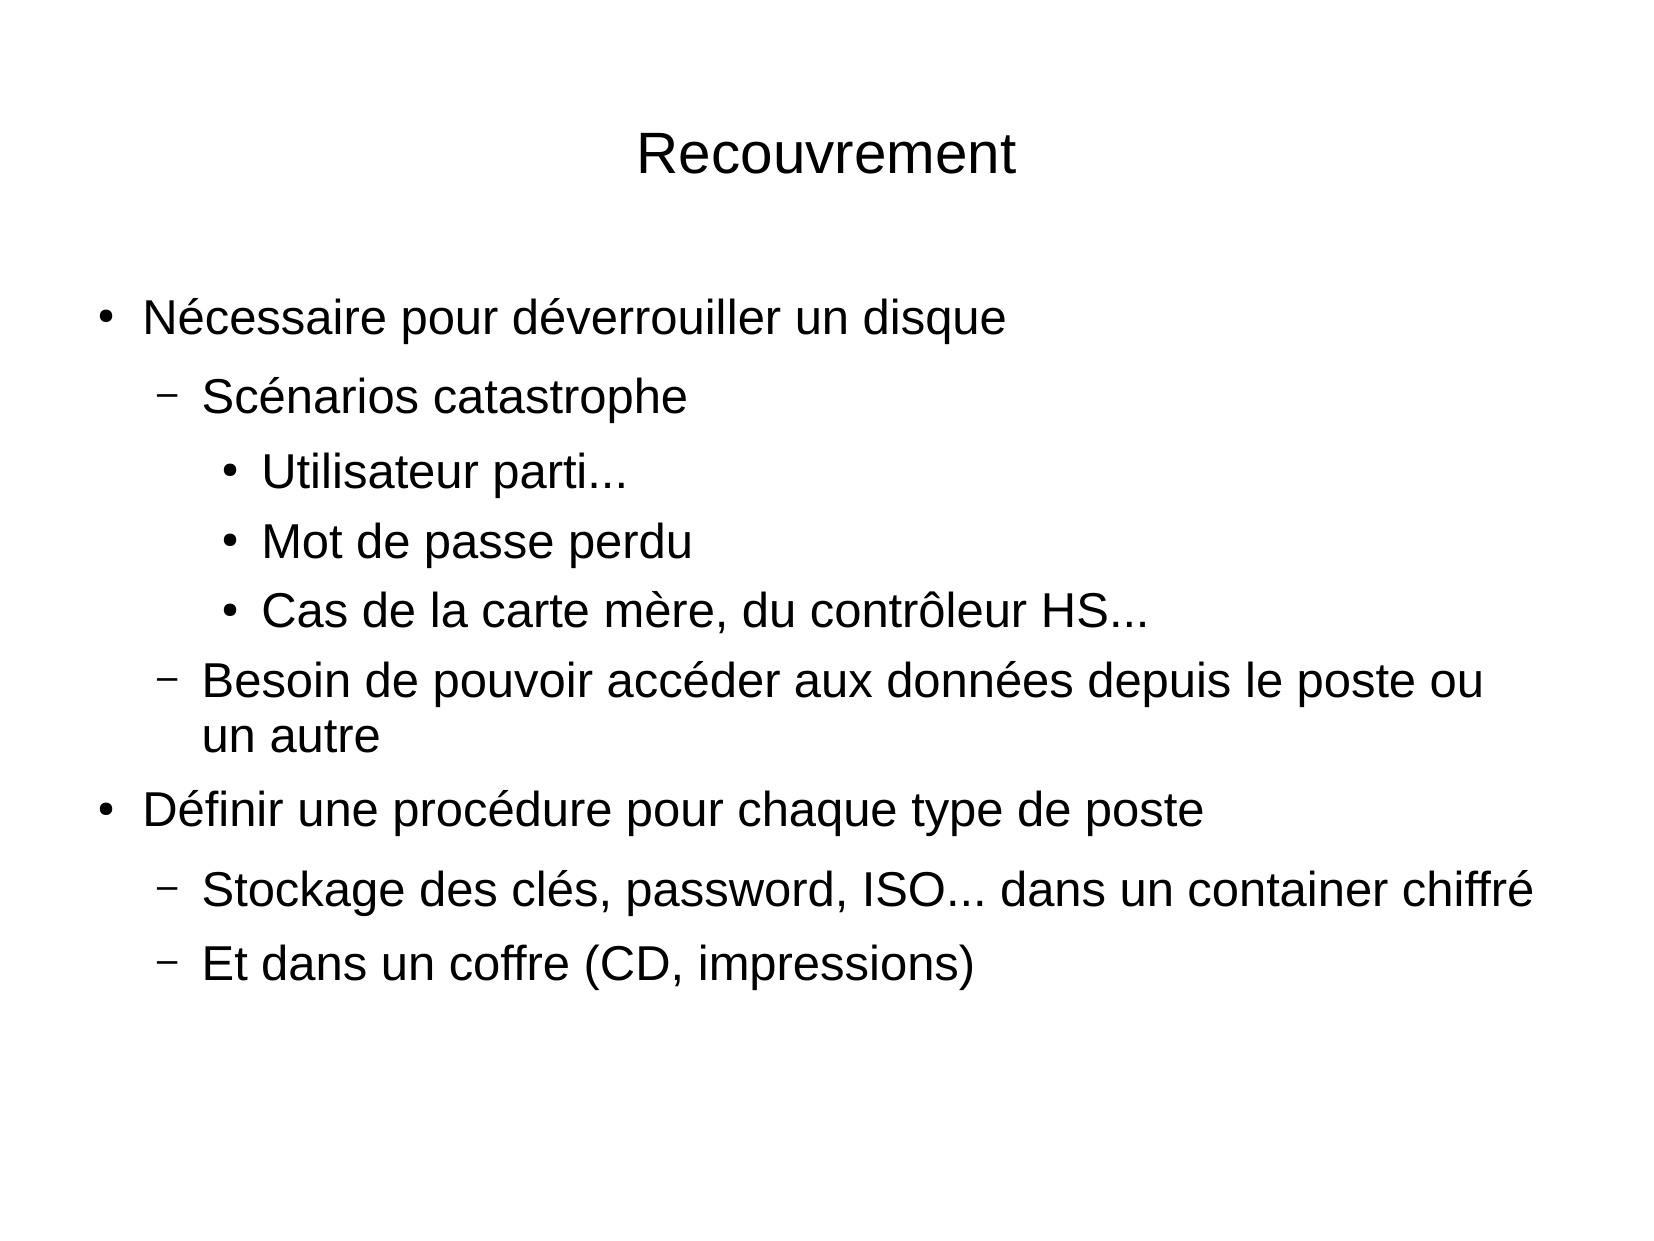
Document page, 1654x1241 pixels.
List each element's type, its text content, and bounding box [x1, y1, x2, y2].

title Recouvrement [82, 49, 1571, 257]
list Nécessaire pour déverrouiller un disque Scénarios catastrophe Utilisateur parti... Mot de passe perdu Cas de la carte mère, du contrôleur HS... Besoin de pouvoir accéder aux données depuis le poste ou un autre Définir une procédure pour chaque type de poste Stockage des clés, password, ISO... dans un container chiffré Et dans un coffre (CD, impressions) [82, 290, 1538, 1010]
